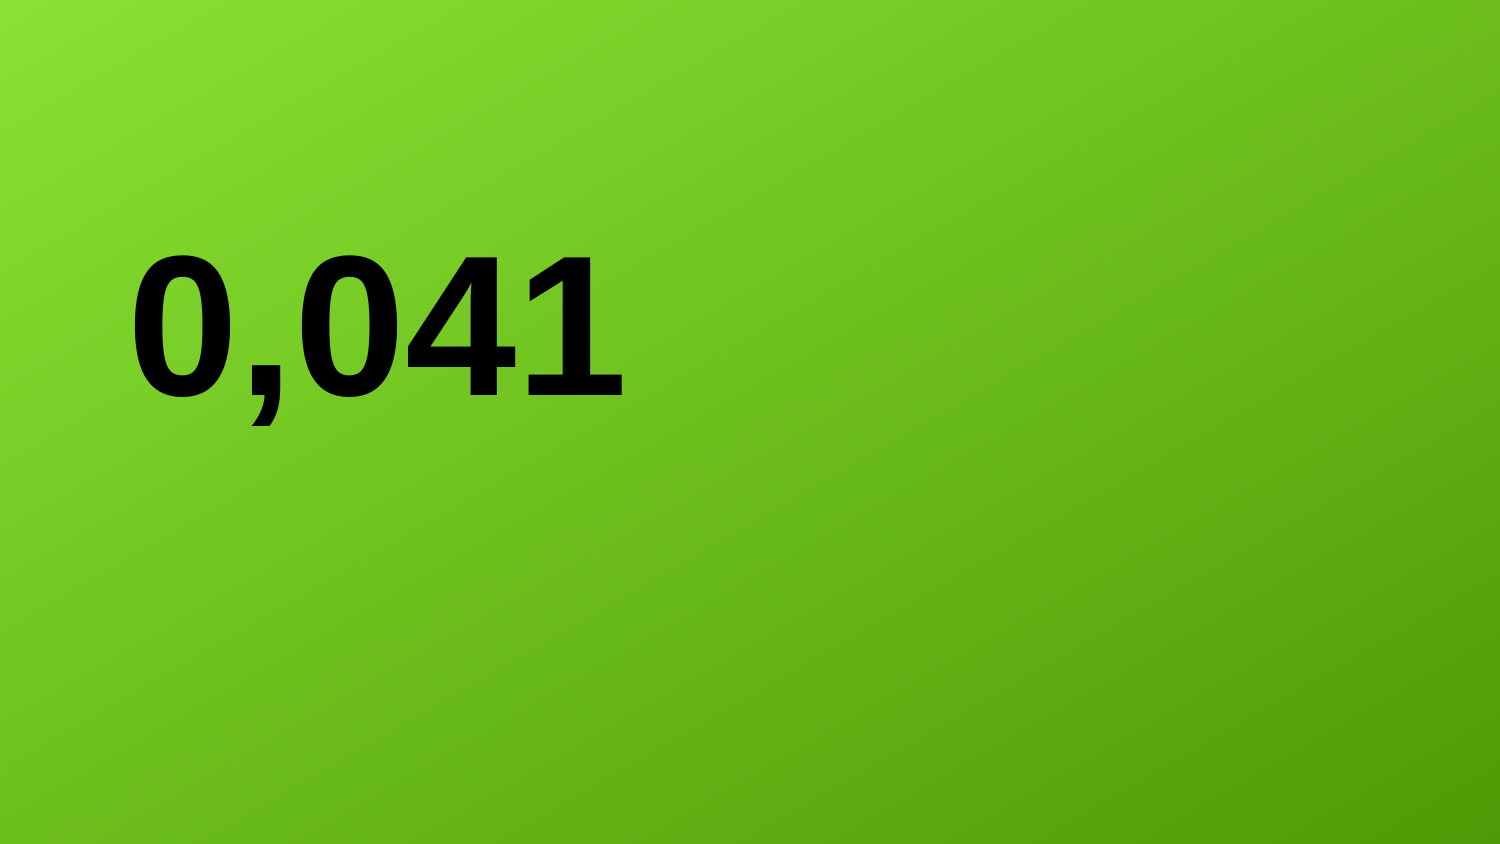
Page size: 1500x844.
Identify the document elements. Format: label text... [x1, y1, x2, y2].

title 0,041 [112, 259, 1388, 450]
